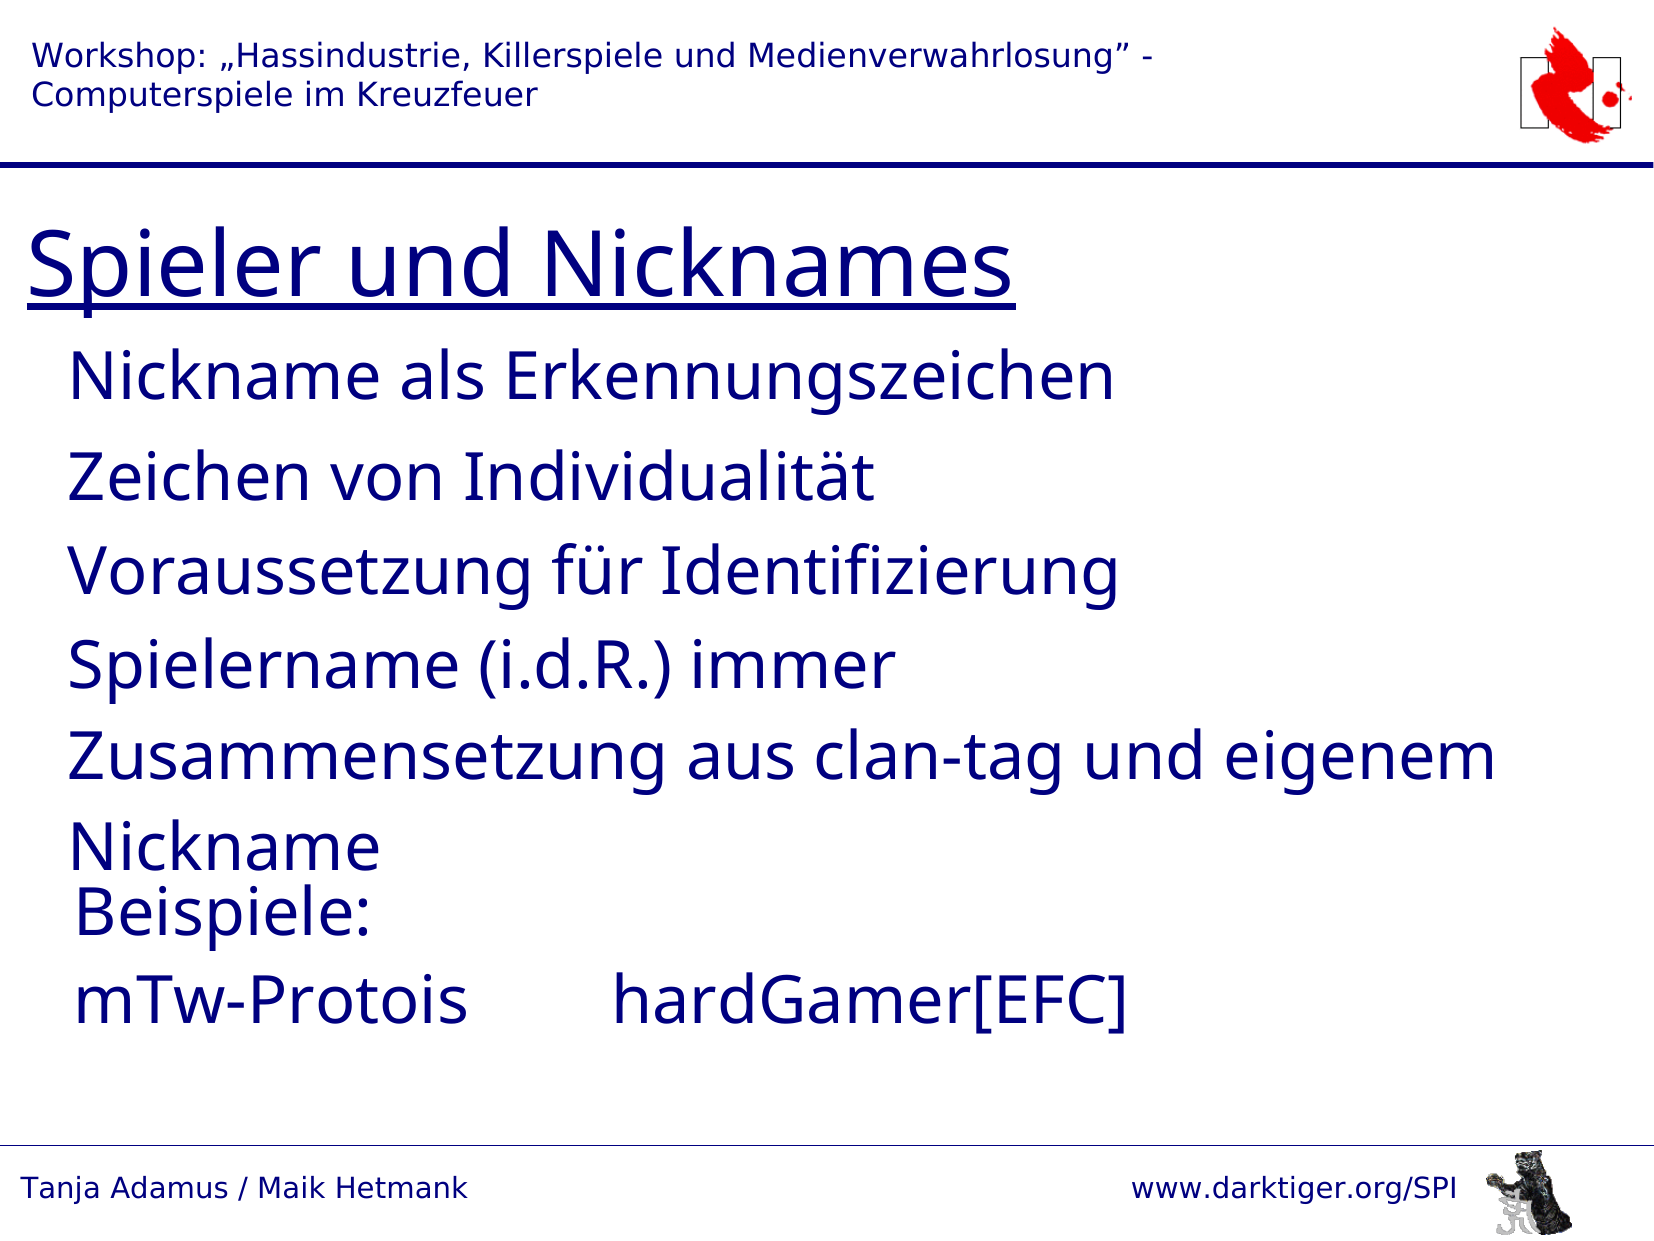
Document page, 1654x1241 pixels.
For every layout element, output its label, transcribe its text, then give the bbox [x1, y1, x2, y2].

text_box Beispiele: [59, 856, 1536, 953]
text_box hardGamer[EFC] [596, 945, 1270, 1041]
text_box Zeichen von Individualität [53, 421, 1530, 515]
text_box Spielername (i.d.R.) immer Zusammensetzung aus clan-tag und eigenem Nickname [53, 610, 1530, 869]
picture [1486, 1150, 1572, 1235]
text_box Nickname als Erkennungszeichen [53, 320, 1530, 417]
text_box mTw-Protois [59, 944, 562, 1041]
text_box Voraussetzung für Identifizierung [53, 515, 1530, 610]
text_box Workshop: „Hassindustrie, Killerspiele und Medienverwahrlosung” - Computerspiele im Kreuzfeuer [16, 29, 1418, 178]
picture [1503, 16, 1632, 148]
text_box Spieler und Nicknames [11, 190, 1459, 318]
